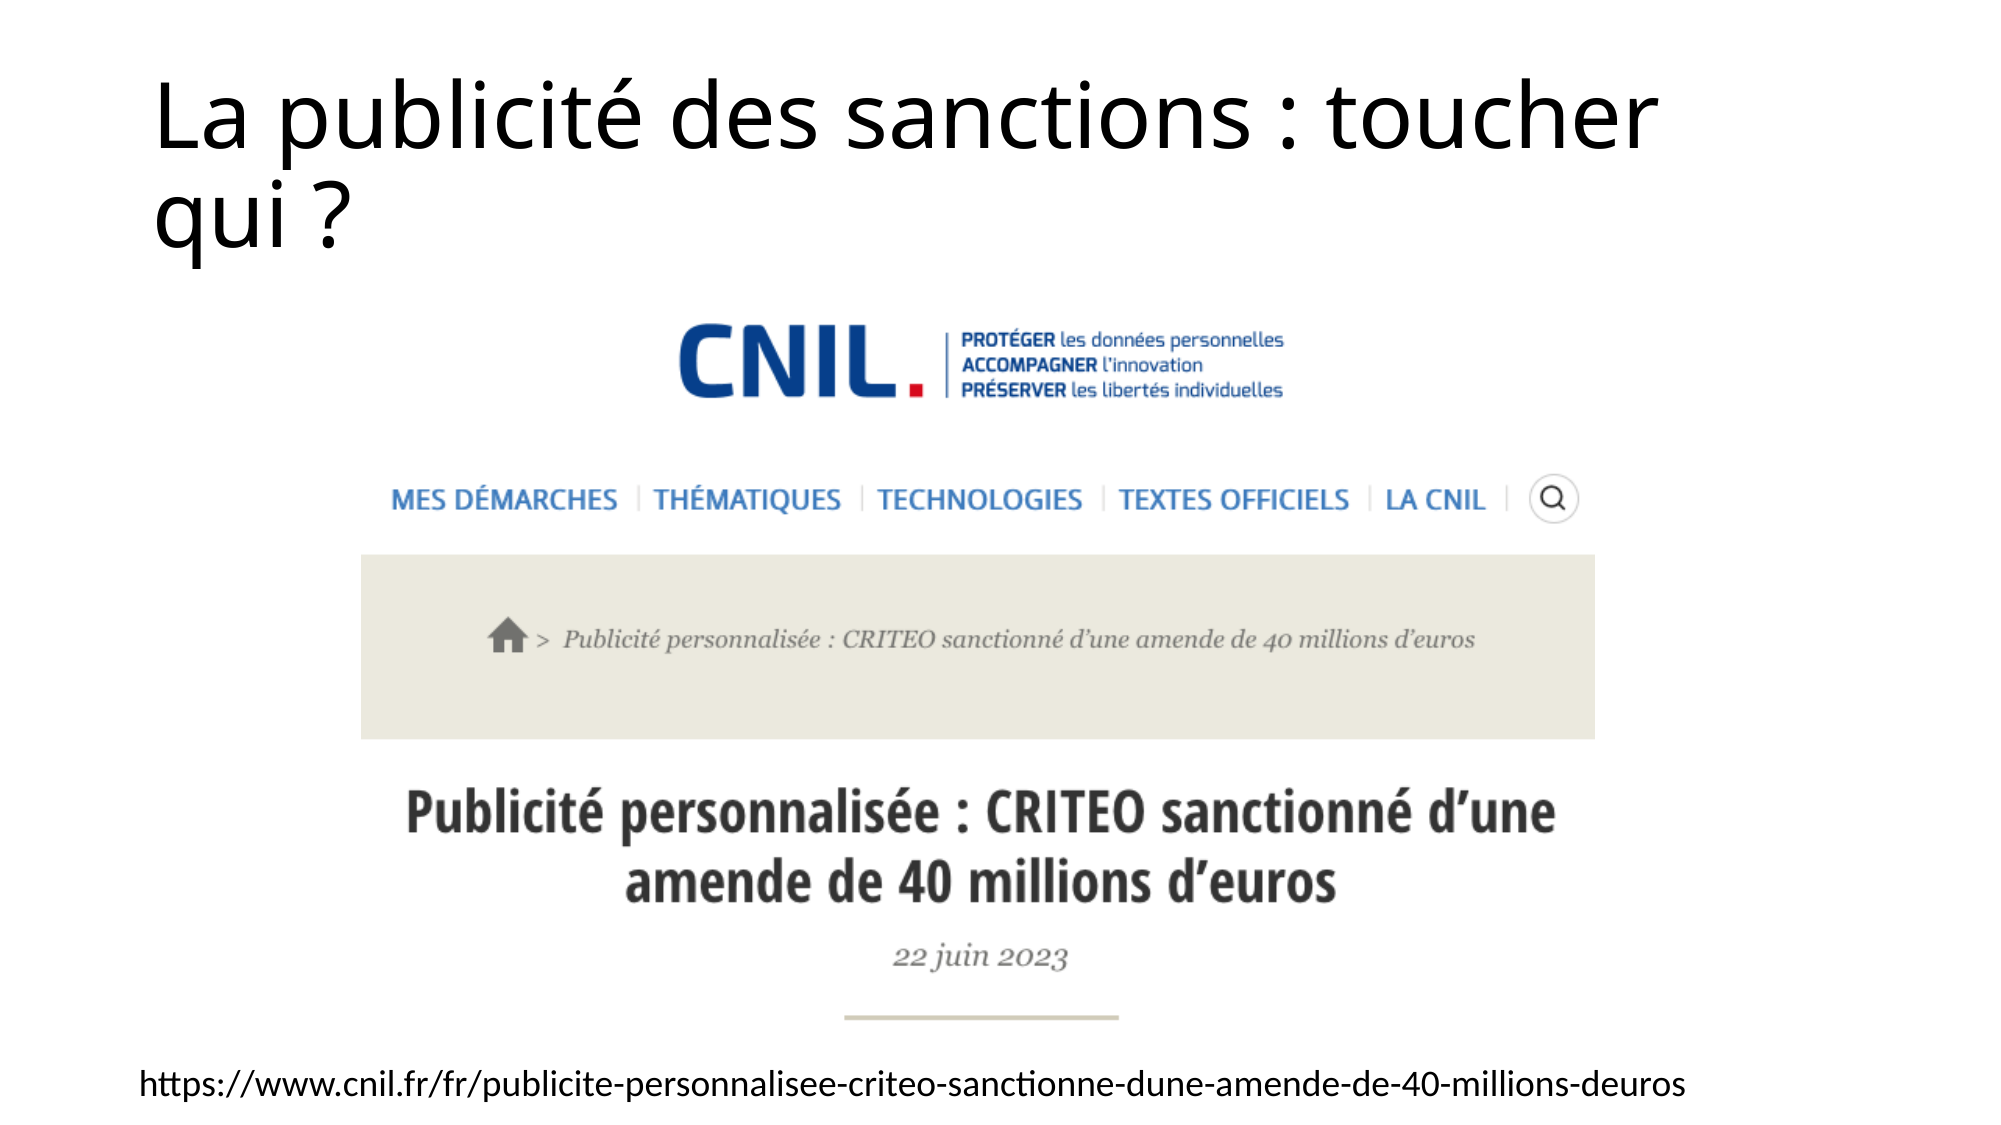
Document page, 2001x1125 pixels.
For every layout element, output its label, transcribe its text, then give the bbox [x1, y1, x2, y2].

picture [361, 229, 1595, 1025]
title La publicité des sanctions : toucher qui ? [137, 59, 1863, 278]
text_box https://www.cnil.fr/fr/publicite-personnalisee-criteo-sanctionne-dune-amende-de-40-millions-deuros [123, 1051, 1719, 1115]
